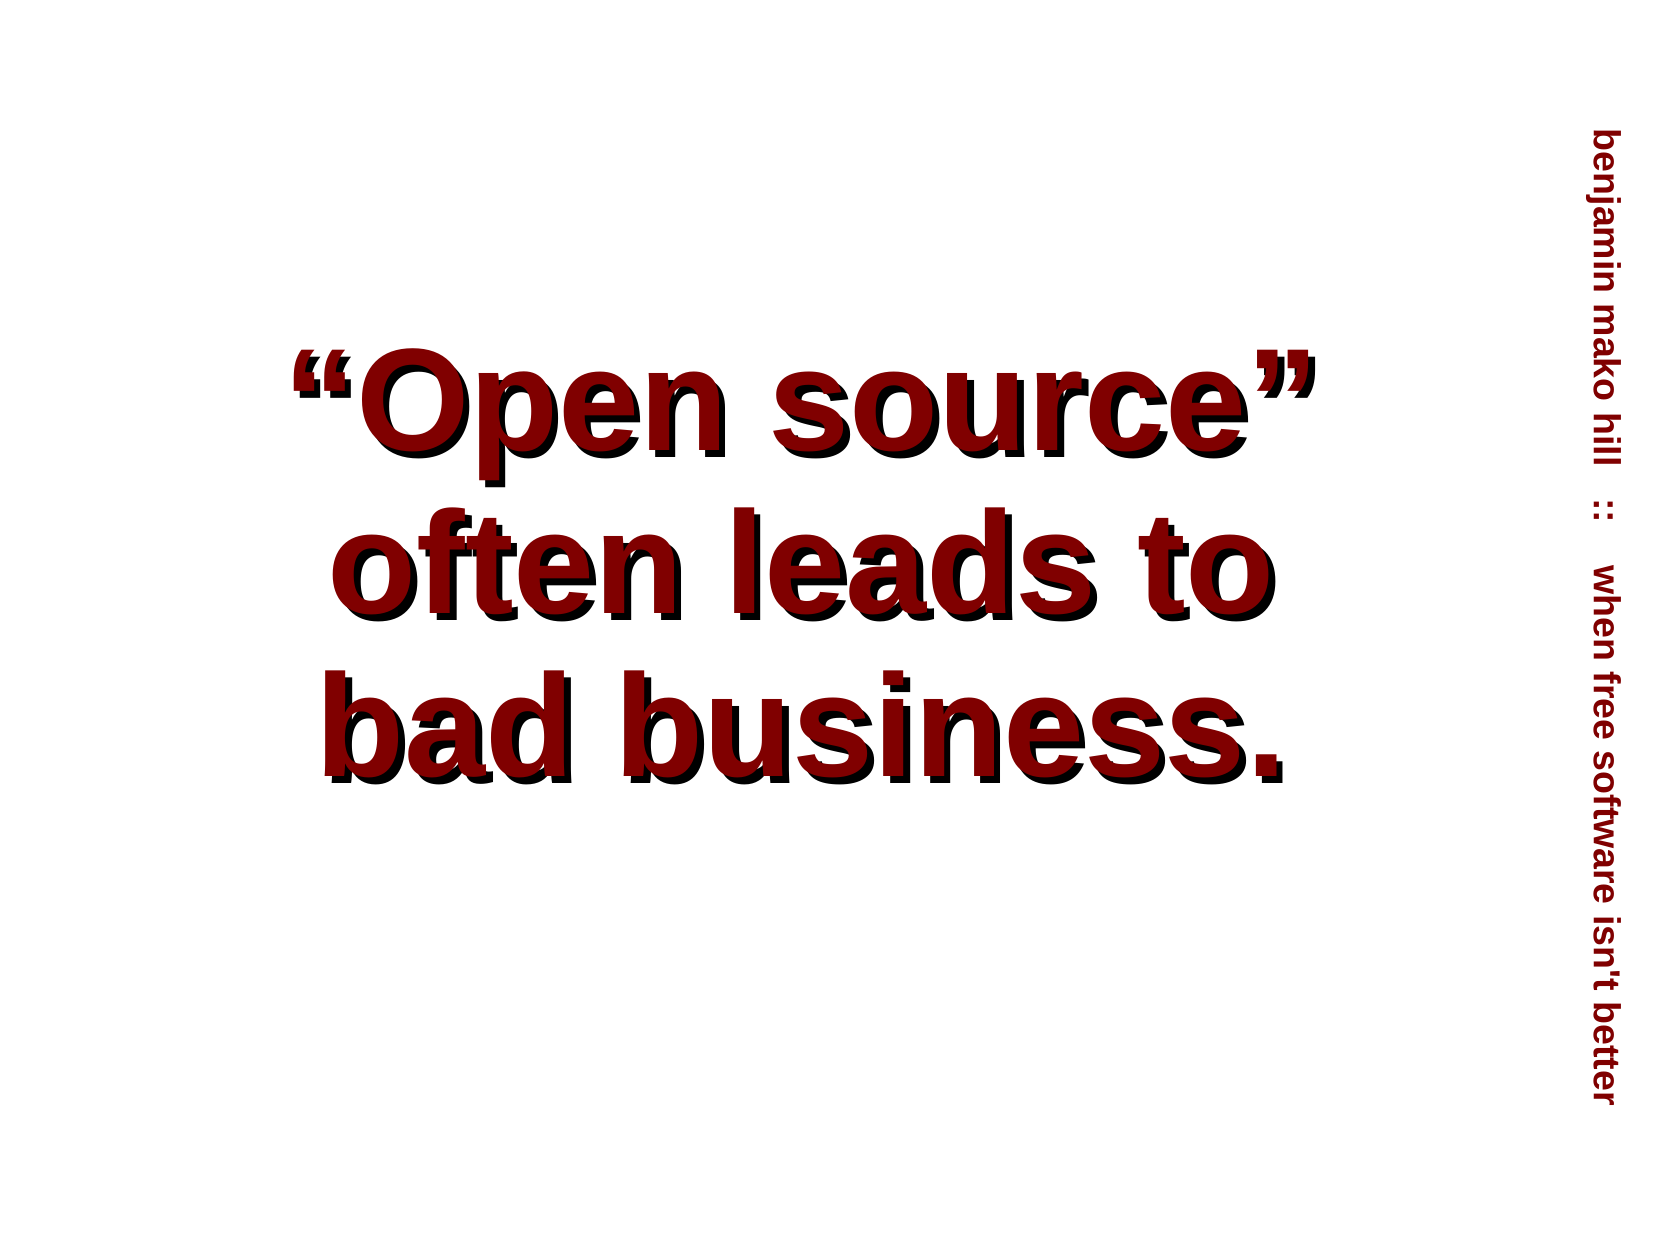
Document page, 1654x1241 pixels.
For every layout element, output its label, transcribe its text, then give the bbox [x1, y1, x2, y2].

subtitle “Open source” often leads to bad business. [71, 100, 1531, 1026]
